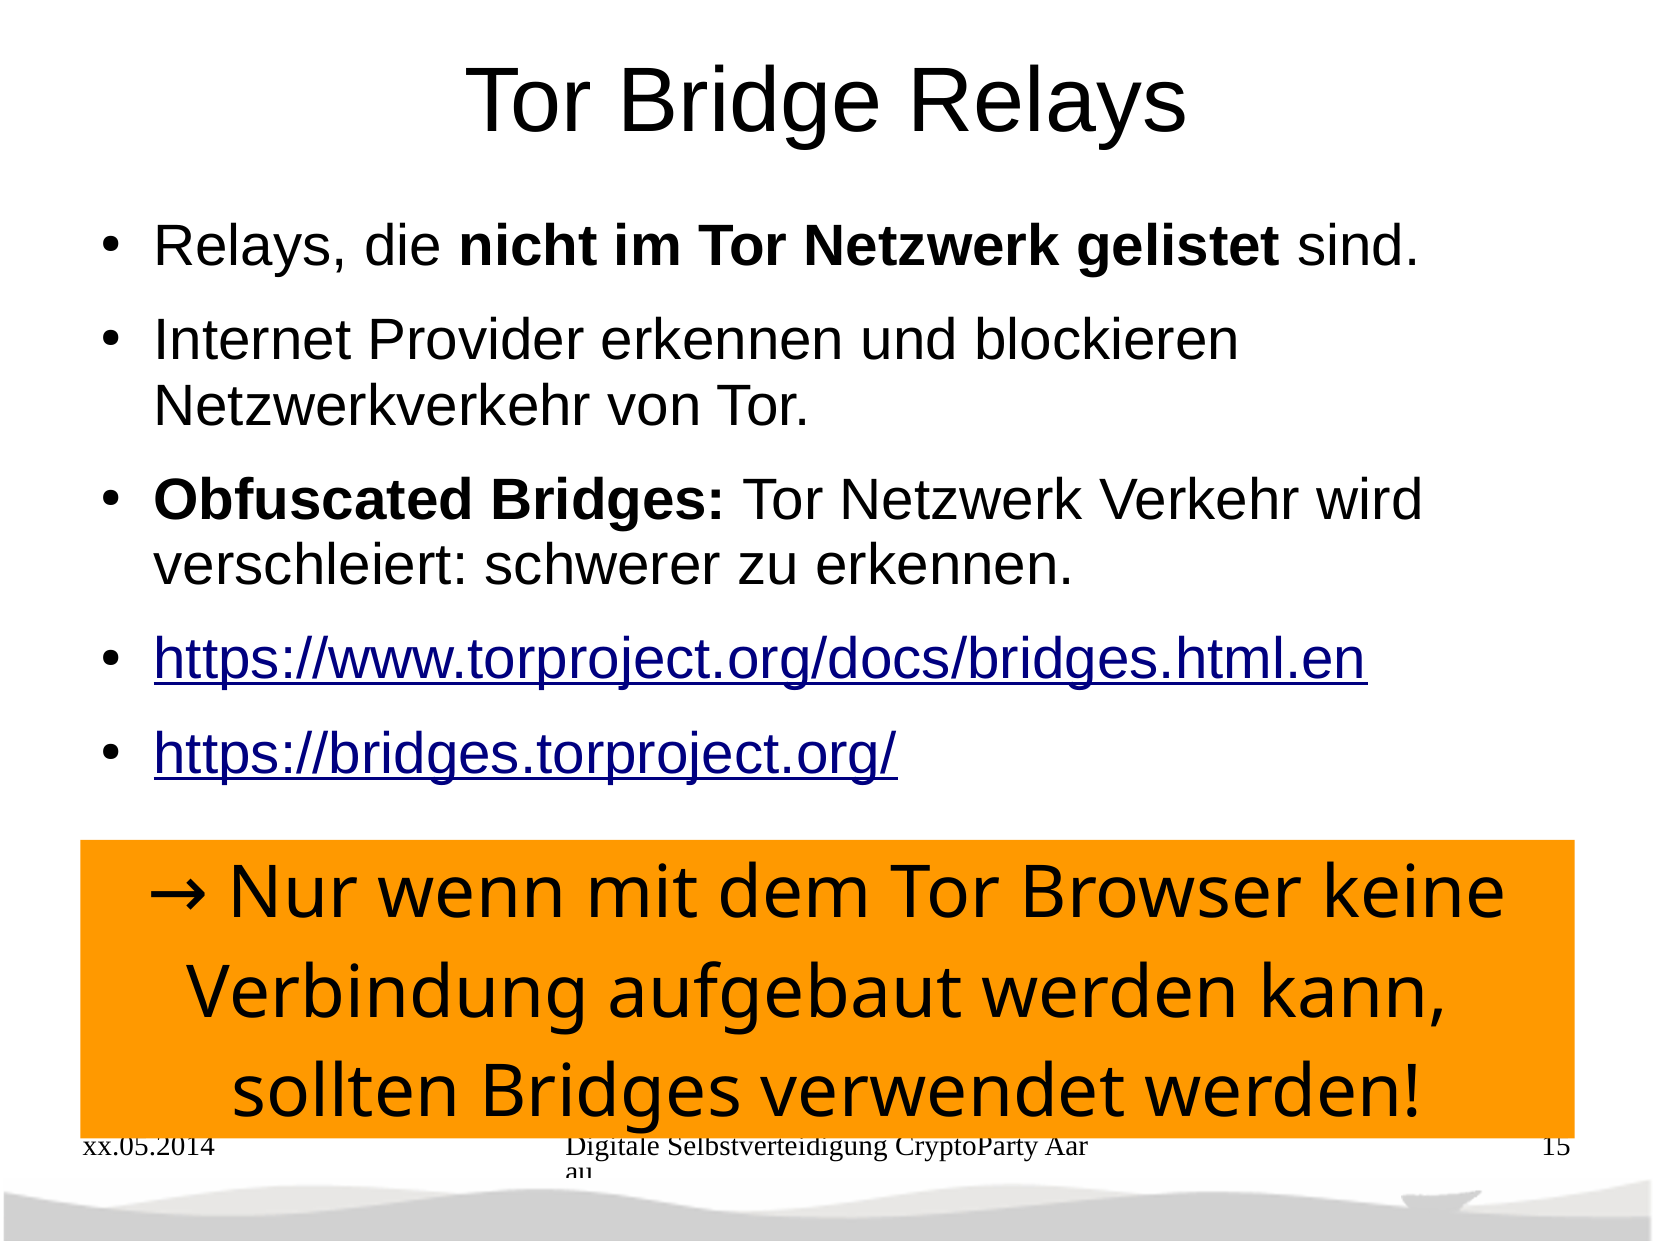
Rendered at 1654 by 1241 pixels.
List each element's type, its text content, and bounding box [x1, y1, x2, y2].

title Tor Bridge Relays [82, 0, 1571, 204]
list Relays, die nicht im Tor Netzwerk gelistet sind. Internet Provider erkennen und blockieren Netzwerkverkehr von Tor. Obfuscated Bridges: Tor Netzwerk Verkehr wird verschleiert: schwerer zu erkennen. https://www.torproject.org/docs/bridges.html.en https://bridges.torproject.org/ [82, 212, 1573, 839]
picture [3, 1178, 1654, 1241]
text_box → Nur wenn mit dem Tor Browser keine Verbindung aufgebaut werden kann, sollten Bridges verwendet werden! [80, 843, 1575, 1135]
